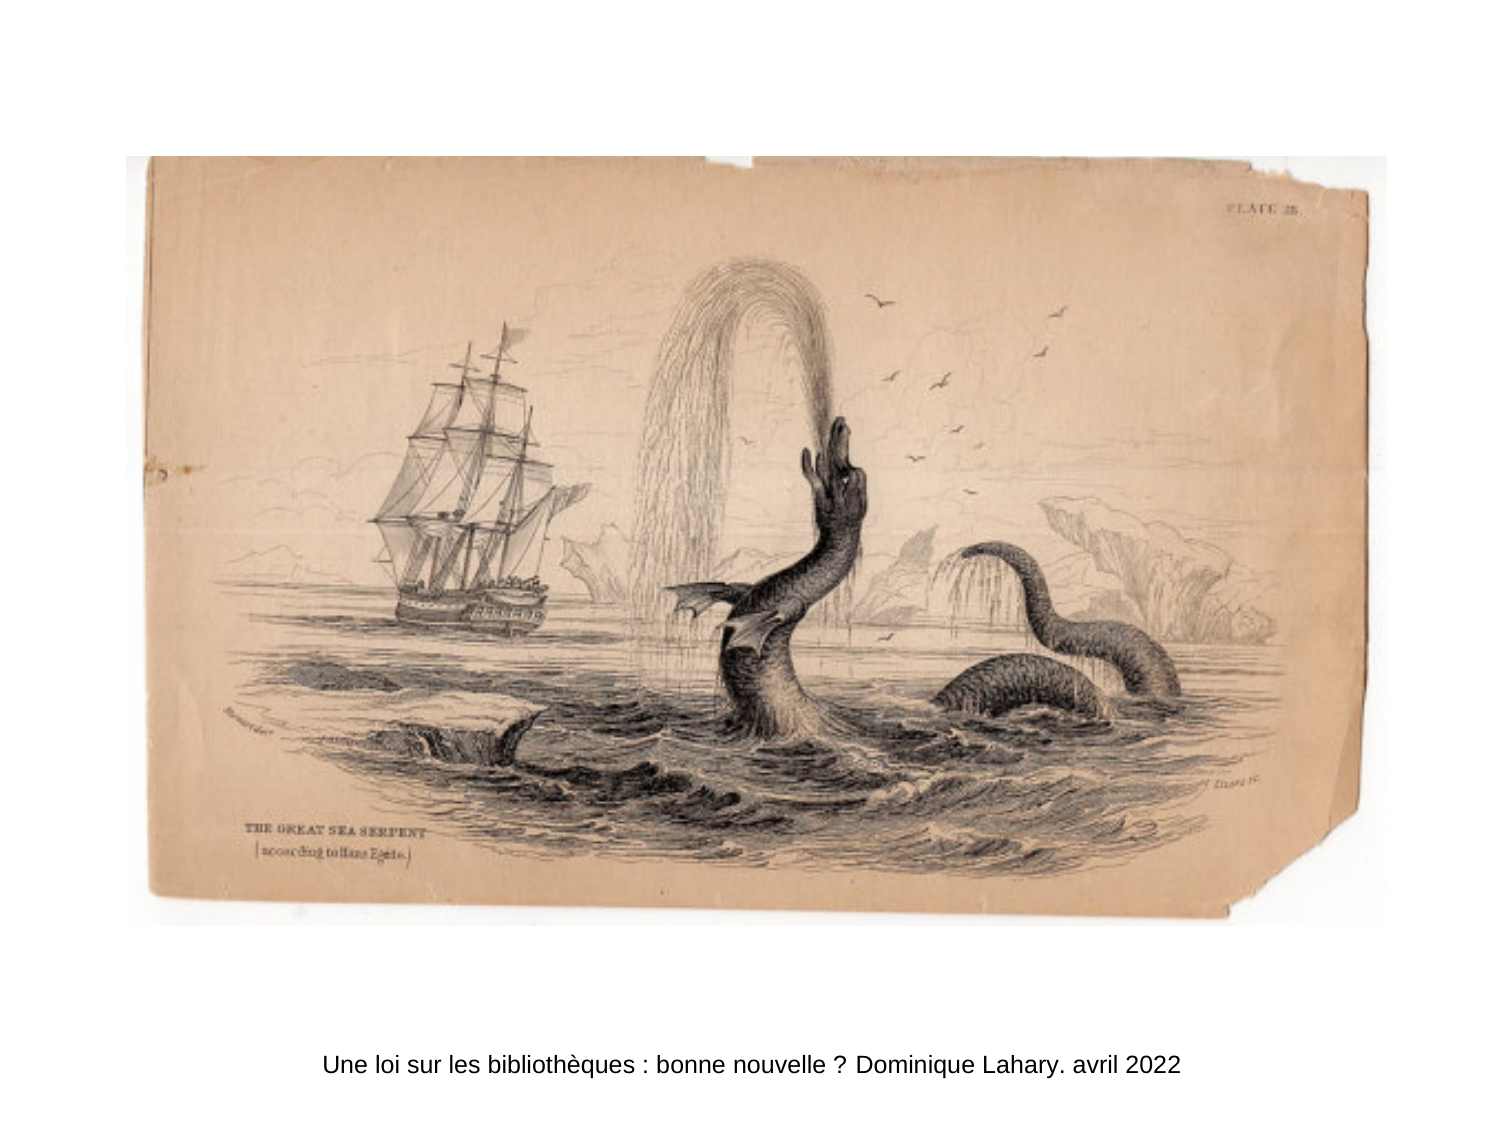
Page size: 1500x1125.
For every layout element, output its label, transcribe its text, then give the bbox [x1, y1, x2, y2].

text_box Une loi sur les bibliothèques : bonne nouvelle ? Dominique Lahary. avril 2022 [52, 1041, 1453, 1117]
picture [126, 156, 1387, 926]
